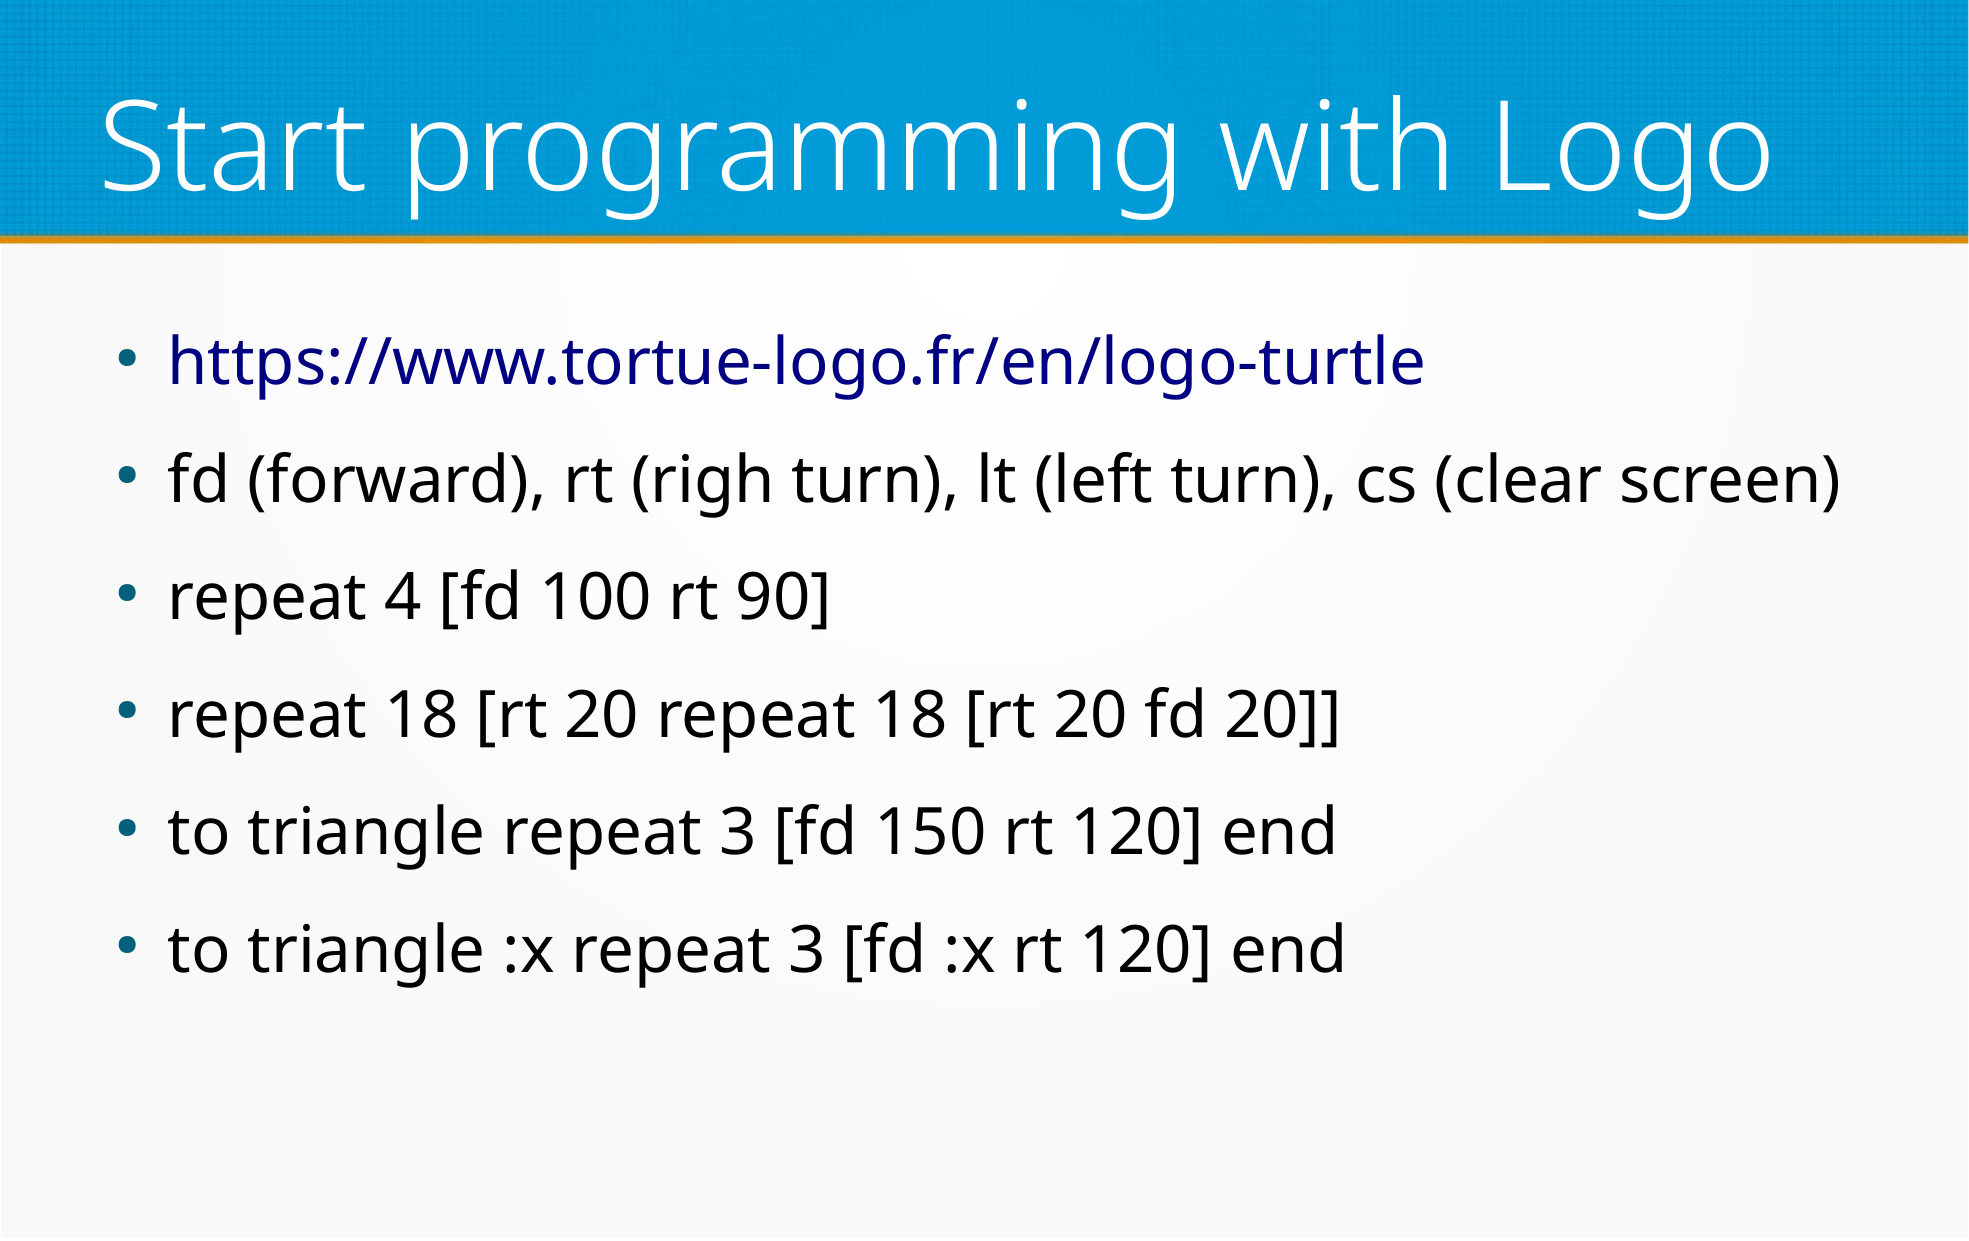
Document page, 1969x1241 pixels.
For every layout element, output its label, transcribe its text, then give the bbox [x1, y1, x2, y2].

title Start programming with Logo [98, 19, 1870, 227]
picture [0, 233, 1969, 1241]
list https://www.tortue-logo.fr/en/logo-turtle fd (forward), rt (righ turn), lt (left turn), cs (clear screen) repeat 4 [fd 100 rt 90] repeat 18 [rt 20 repeat 18 [rt 20 fd 20]] to triangle repeat 3 [fd 150 rt 120] end to triangle :x repeat 3 [fd :x rt 120] end [98, 315, 1861, 1081]
